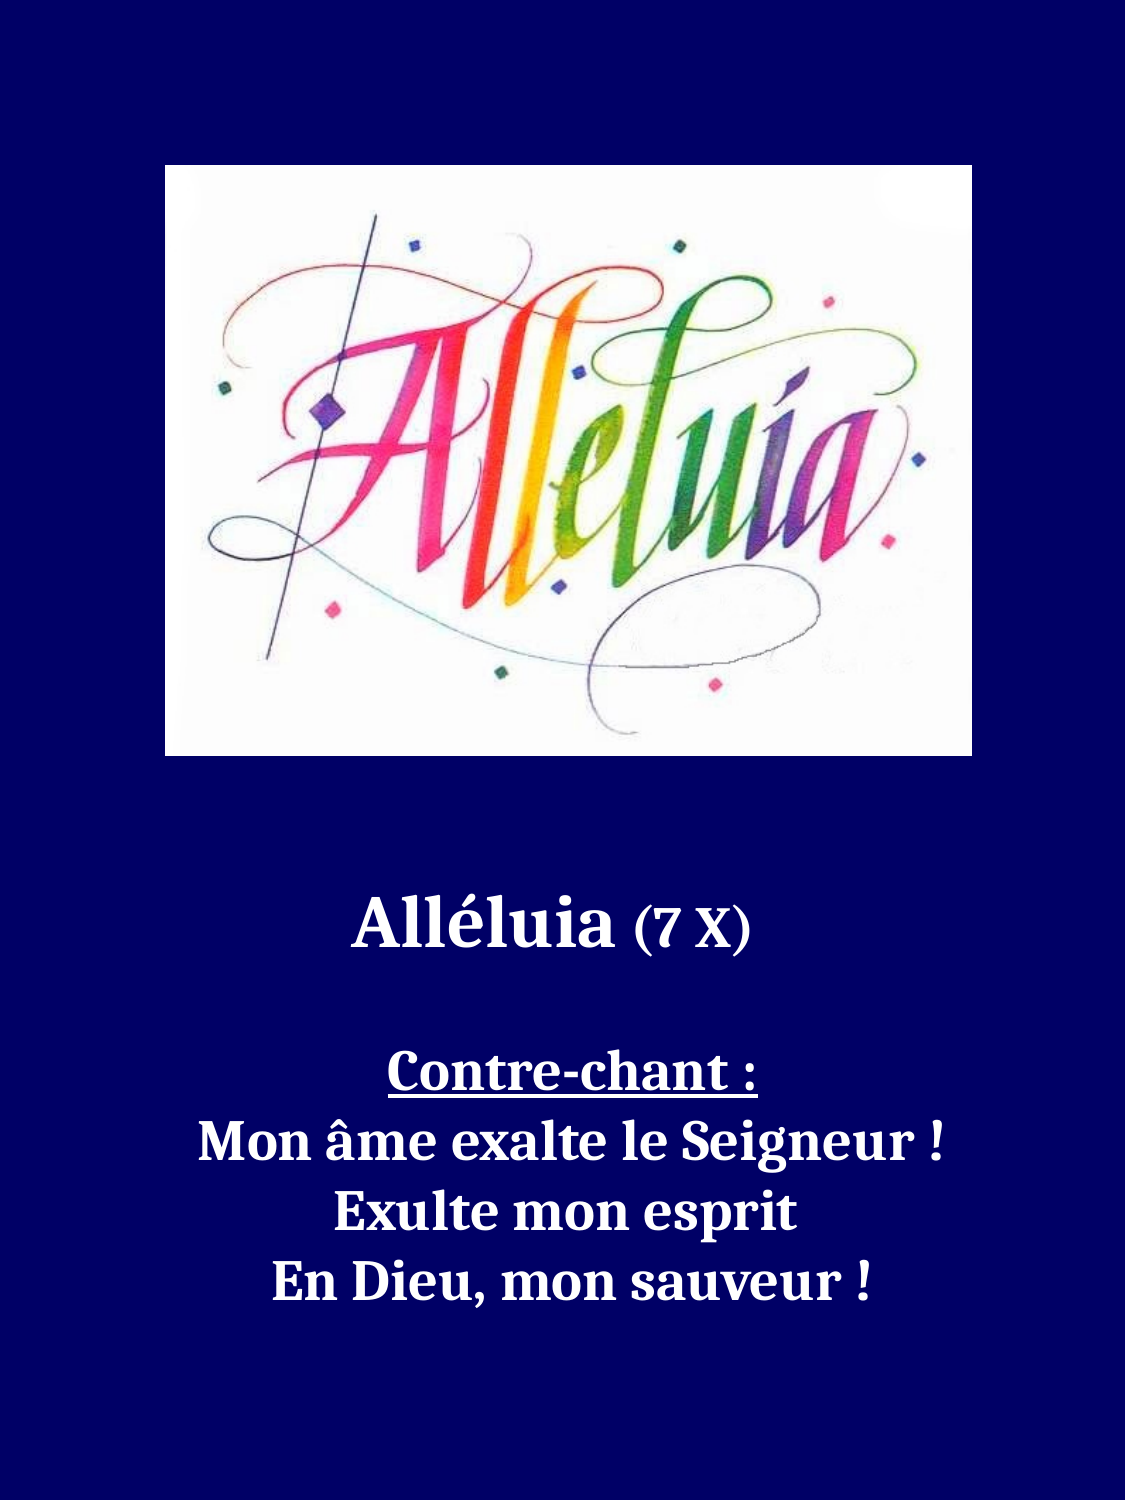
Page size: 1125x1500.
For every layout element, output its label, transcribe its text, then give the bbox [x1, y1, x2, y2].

picture [165, 165, 972, 756]
text_box Alléluia, Magnificat Communauté du Chemin Neuf Alléluia (7 X) Contre-chant : Mon âme exalte le Seigneur ! Exulte mon esprit En Dieu, mon sauveur ! [129, 189, 1016, 1004]
